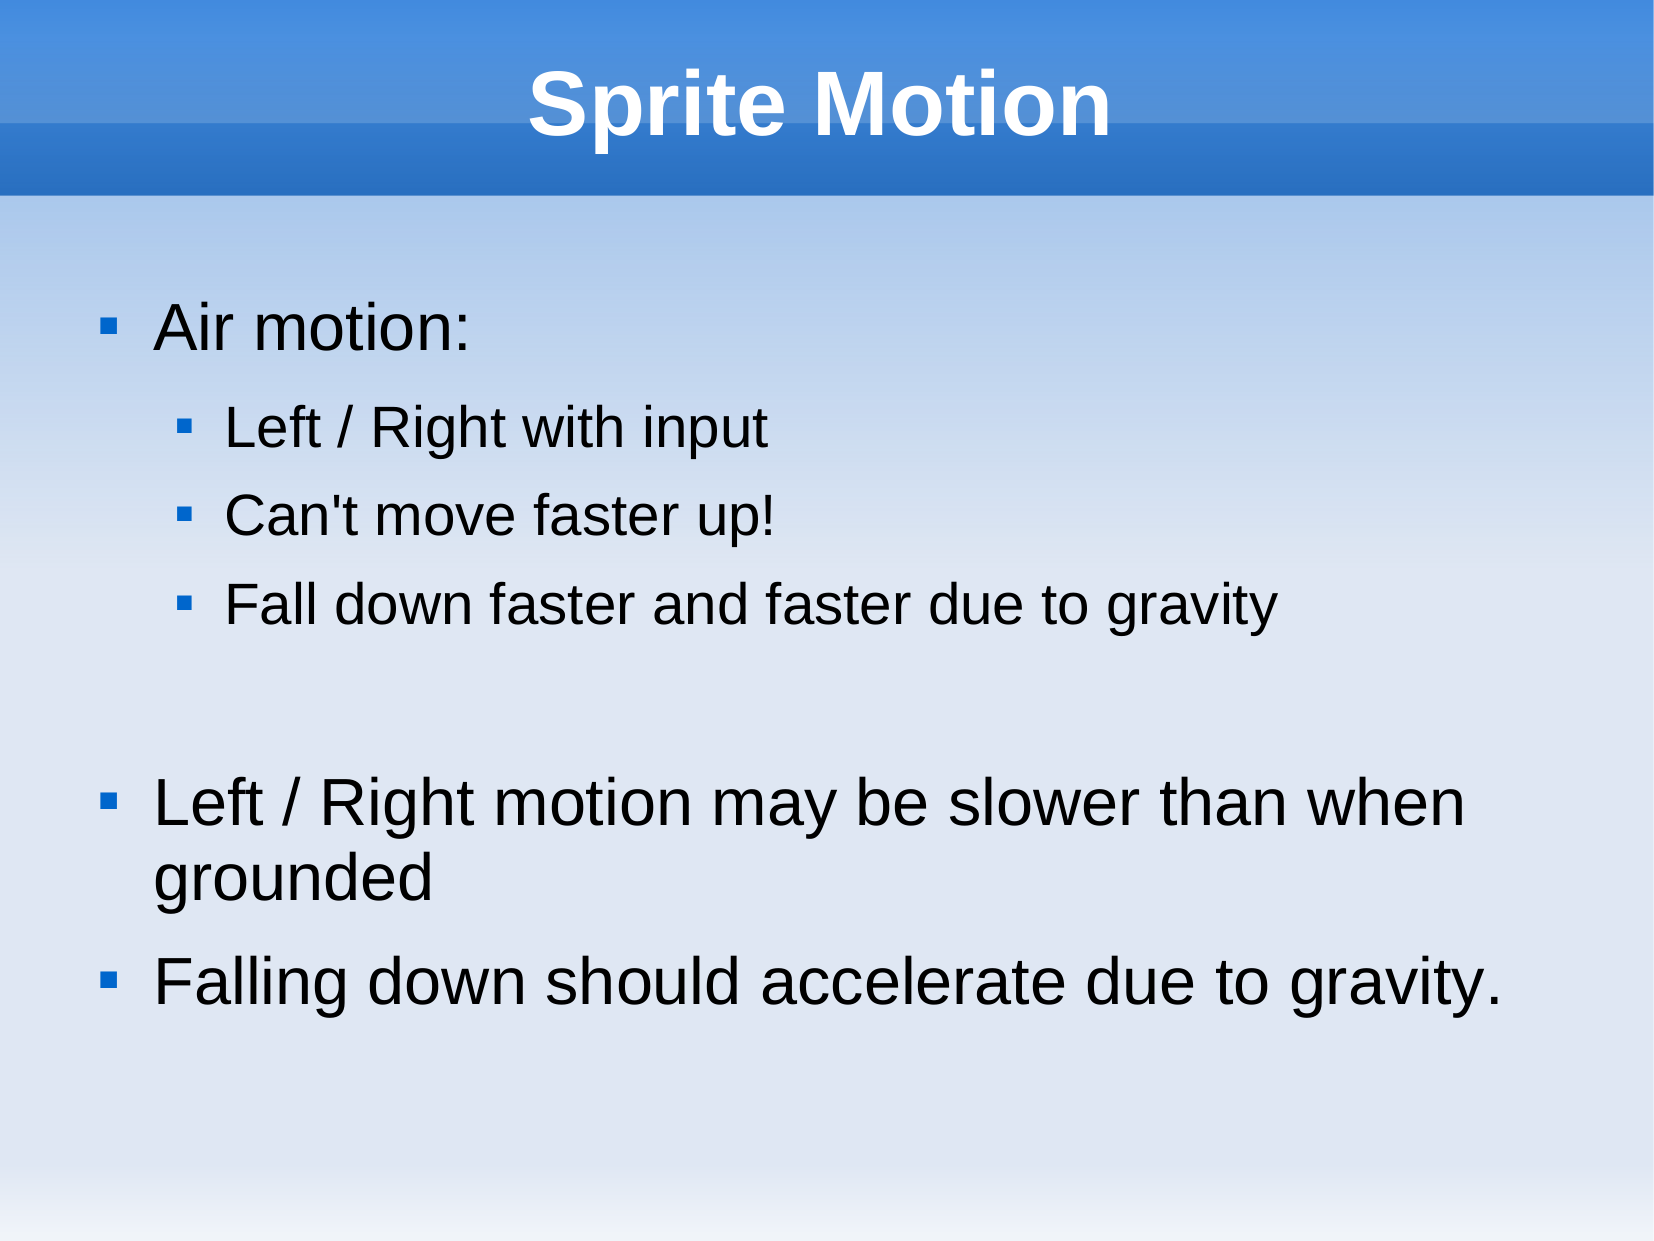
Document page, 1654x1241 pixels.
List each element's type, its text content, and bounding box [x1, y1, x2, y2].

picture [0, 0, 1654, 1241]
title Sprite Motion [76, 0, 1565, 208]
list Air motion: Left / Right with input Can't move faster up! Fall down faster and faster due to gravity Left / Right motion may be slower than when grounded Falling down should accelerate due to gravity. [82, 290, 1571, 1182]
